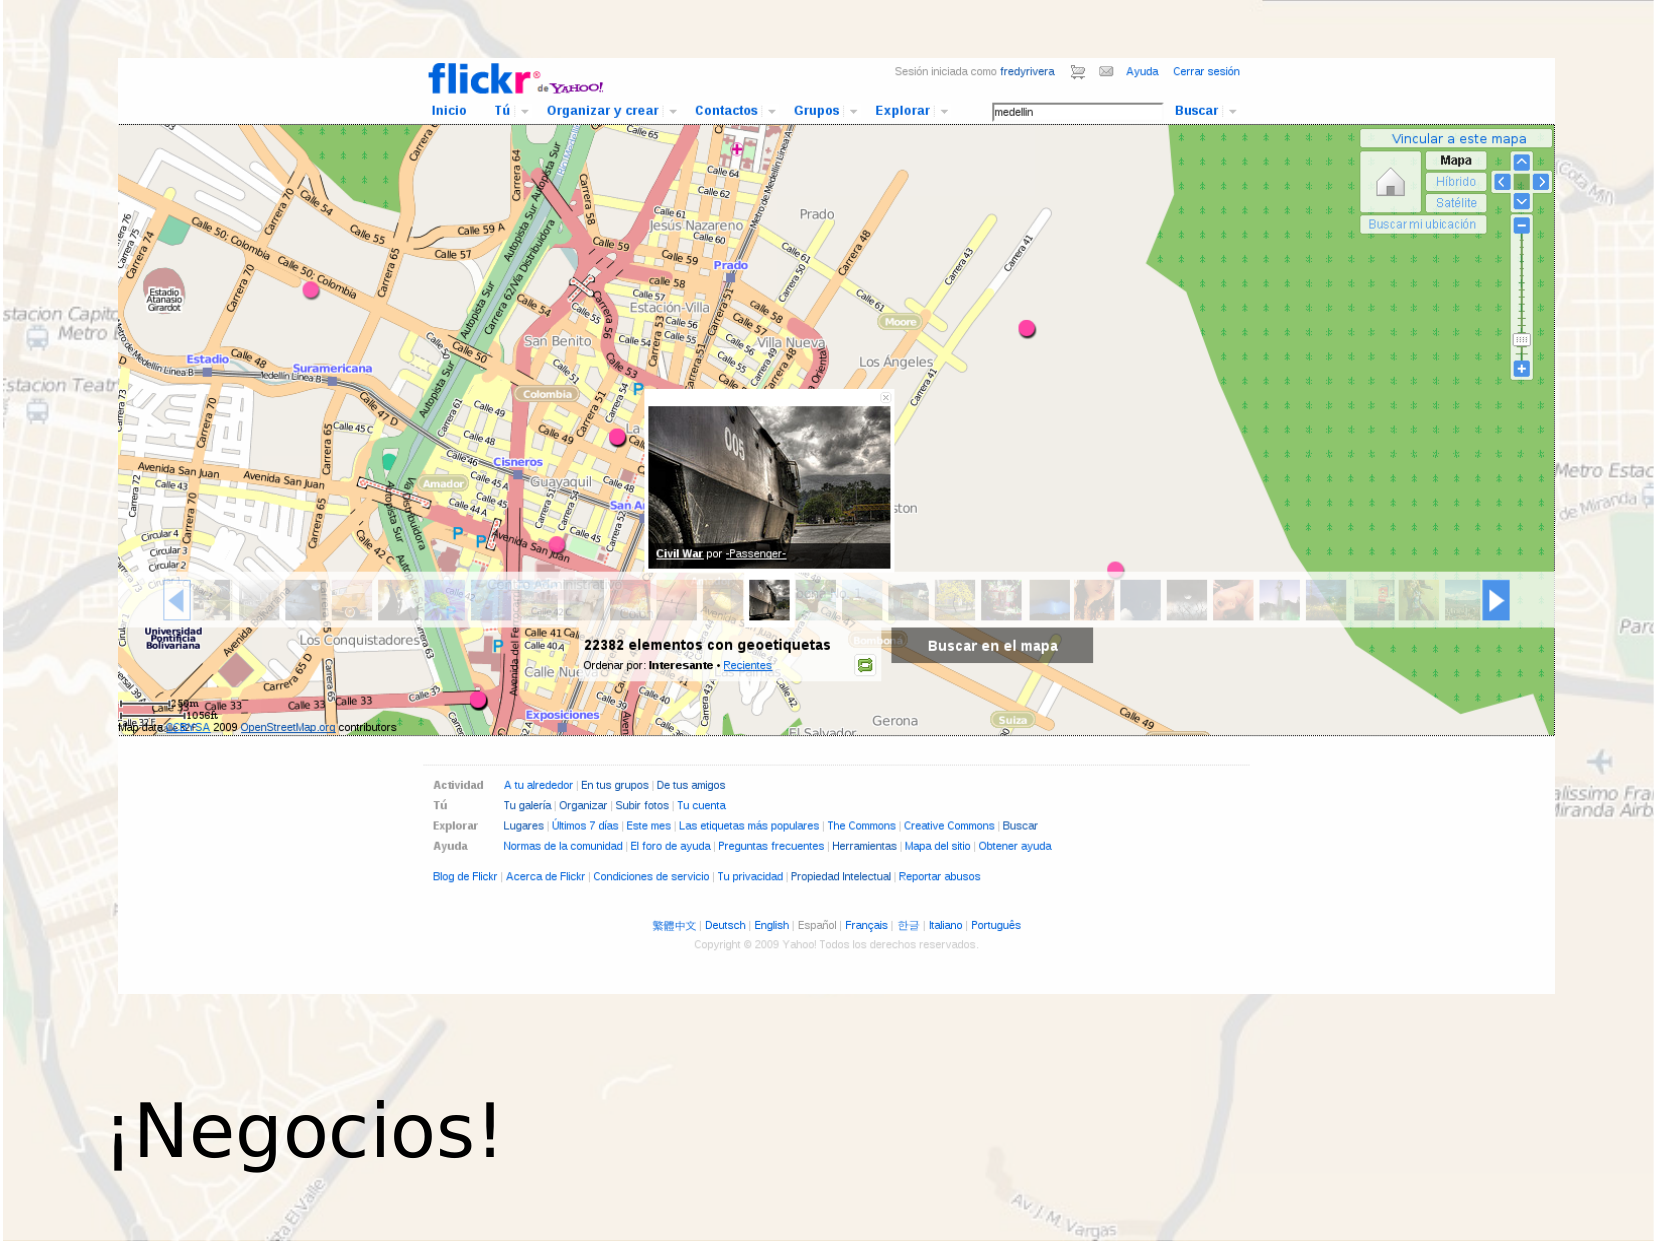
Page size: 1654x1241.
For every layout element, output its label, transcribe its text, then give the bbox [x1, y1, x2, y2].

picture [118, 58, 1555, 994]
text_box ¡Negocios! [88, 1081, 602, 1211]
